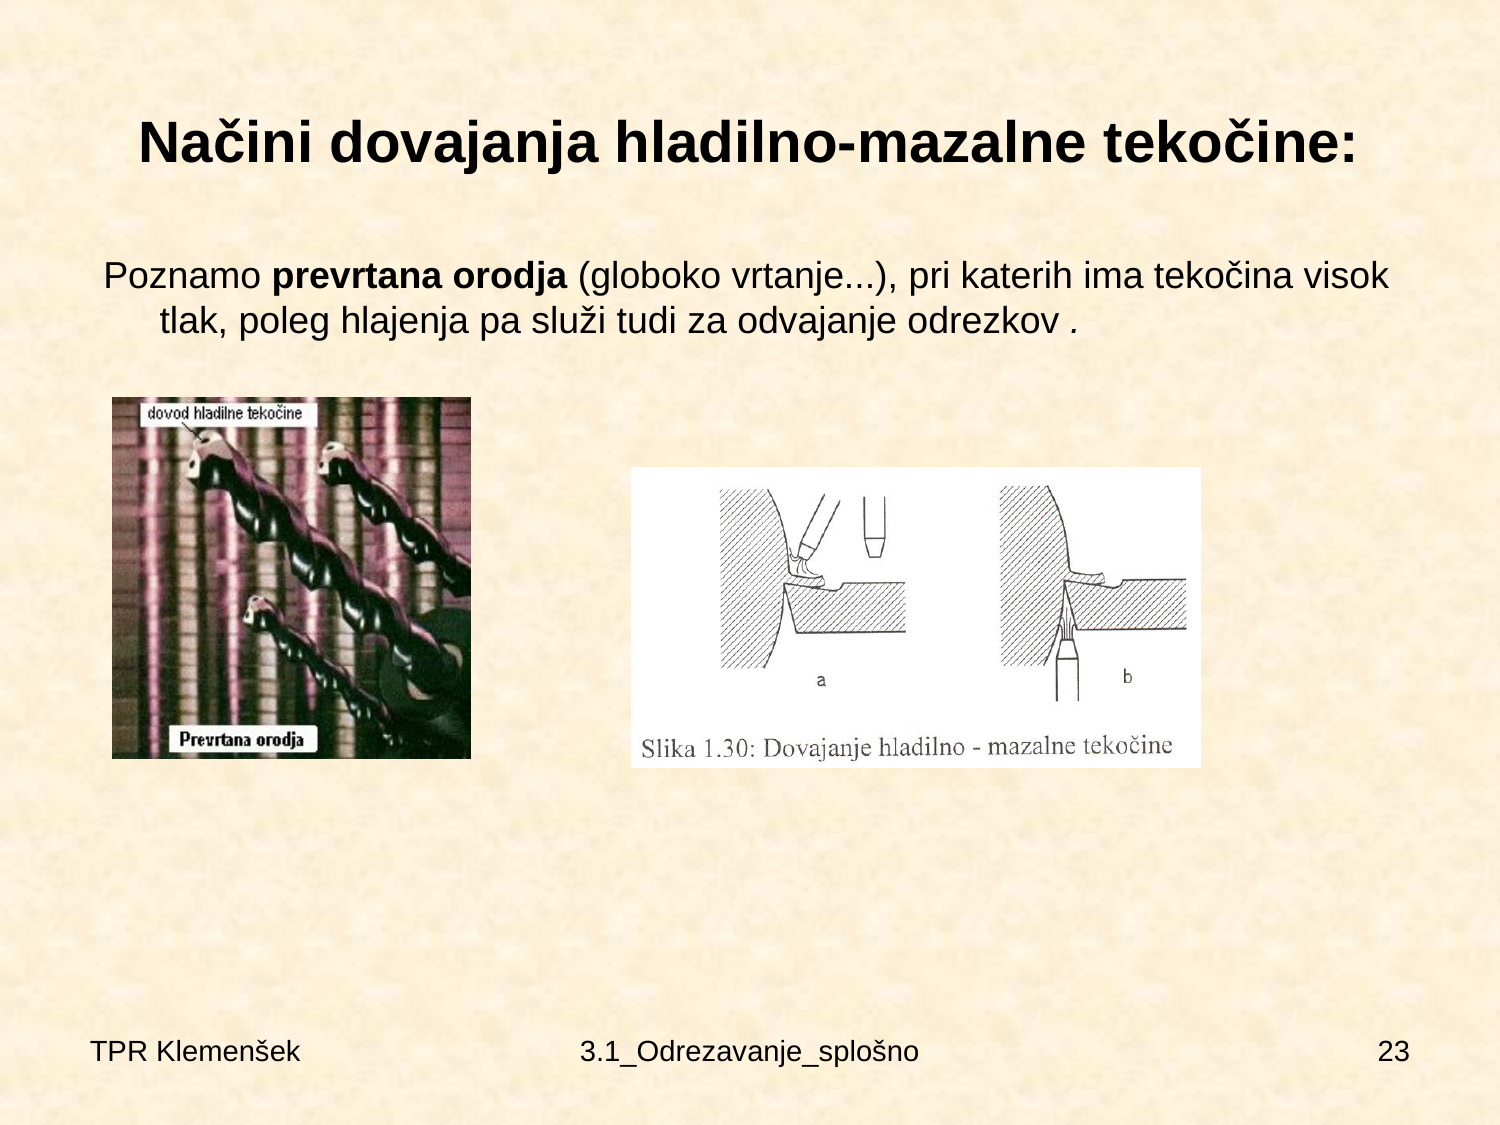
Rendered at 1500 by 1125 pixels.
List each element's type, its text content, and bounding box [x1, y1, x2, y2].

text_box Poznamo prevrtana orodja (globoko vrtanje...), pri katerih ima tekočina visok tlak, poleg hlajenja pa služi tudi za odvajanje odrezkov . [88, 243, 1412, 349]
title Načini dovajanja hladilno-mazalne tekočine: [75, 45, 1426, 233]
text_box 3.1_Odrezavanje_splošno [512, 1024, 988, 1103]
text_box TPR Klemenšek [74, 1024, 426, 1103]
text_box <number> [1074, 1024, 1426, 1103]
picture [0, 0, 1500, 1125]
